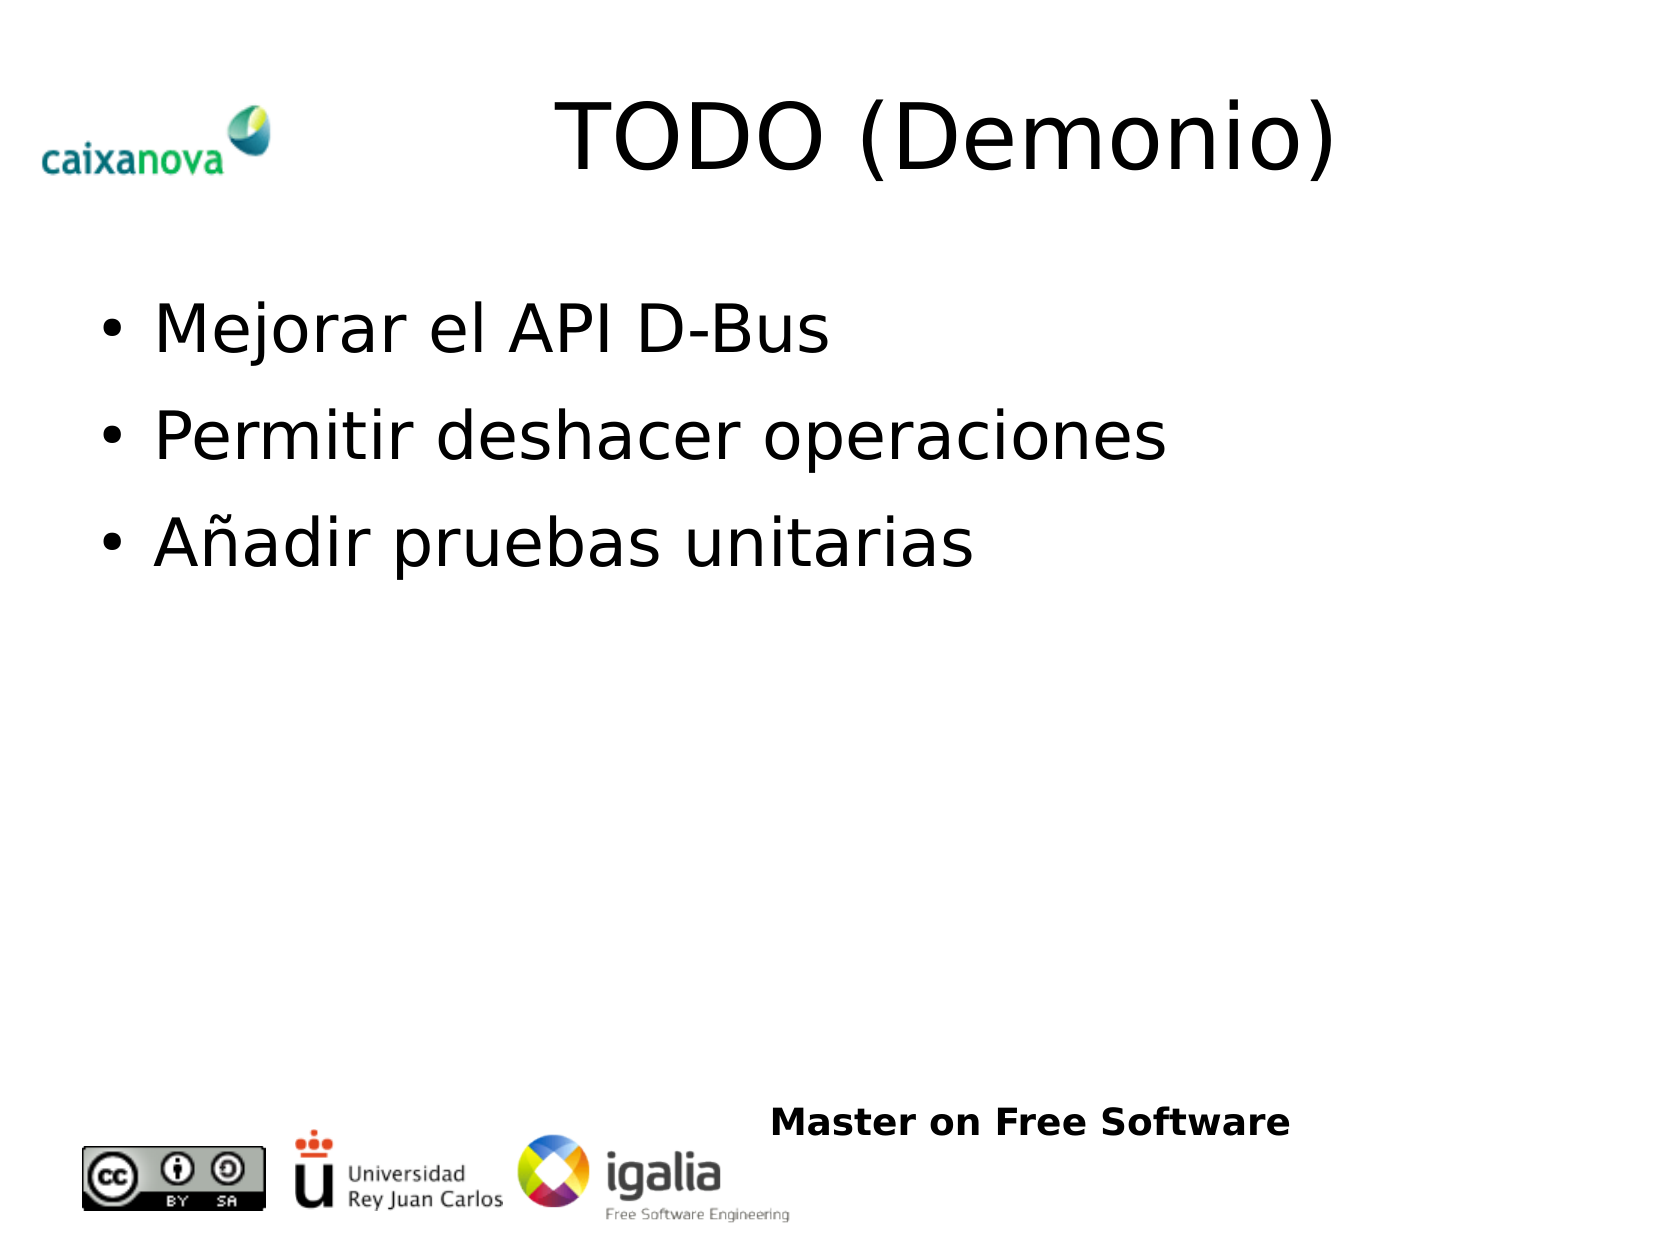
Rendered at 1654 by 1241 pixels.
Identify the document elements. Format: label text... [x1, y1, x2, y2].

picture [82, 1146, 266, 1211]
picture [295, 1121, 811, 1235]
list Mejorar el API D-Bus Permitir deshacer operaciones Añadir pruebas unitarias [82, 290, 1571, 1078]
title TODO (Demonio) [295, 46, 1601, 229]
picture [29, 73, 284, 207]
